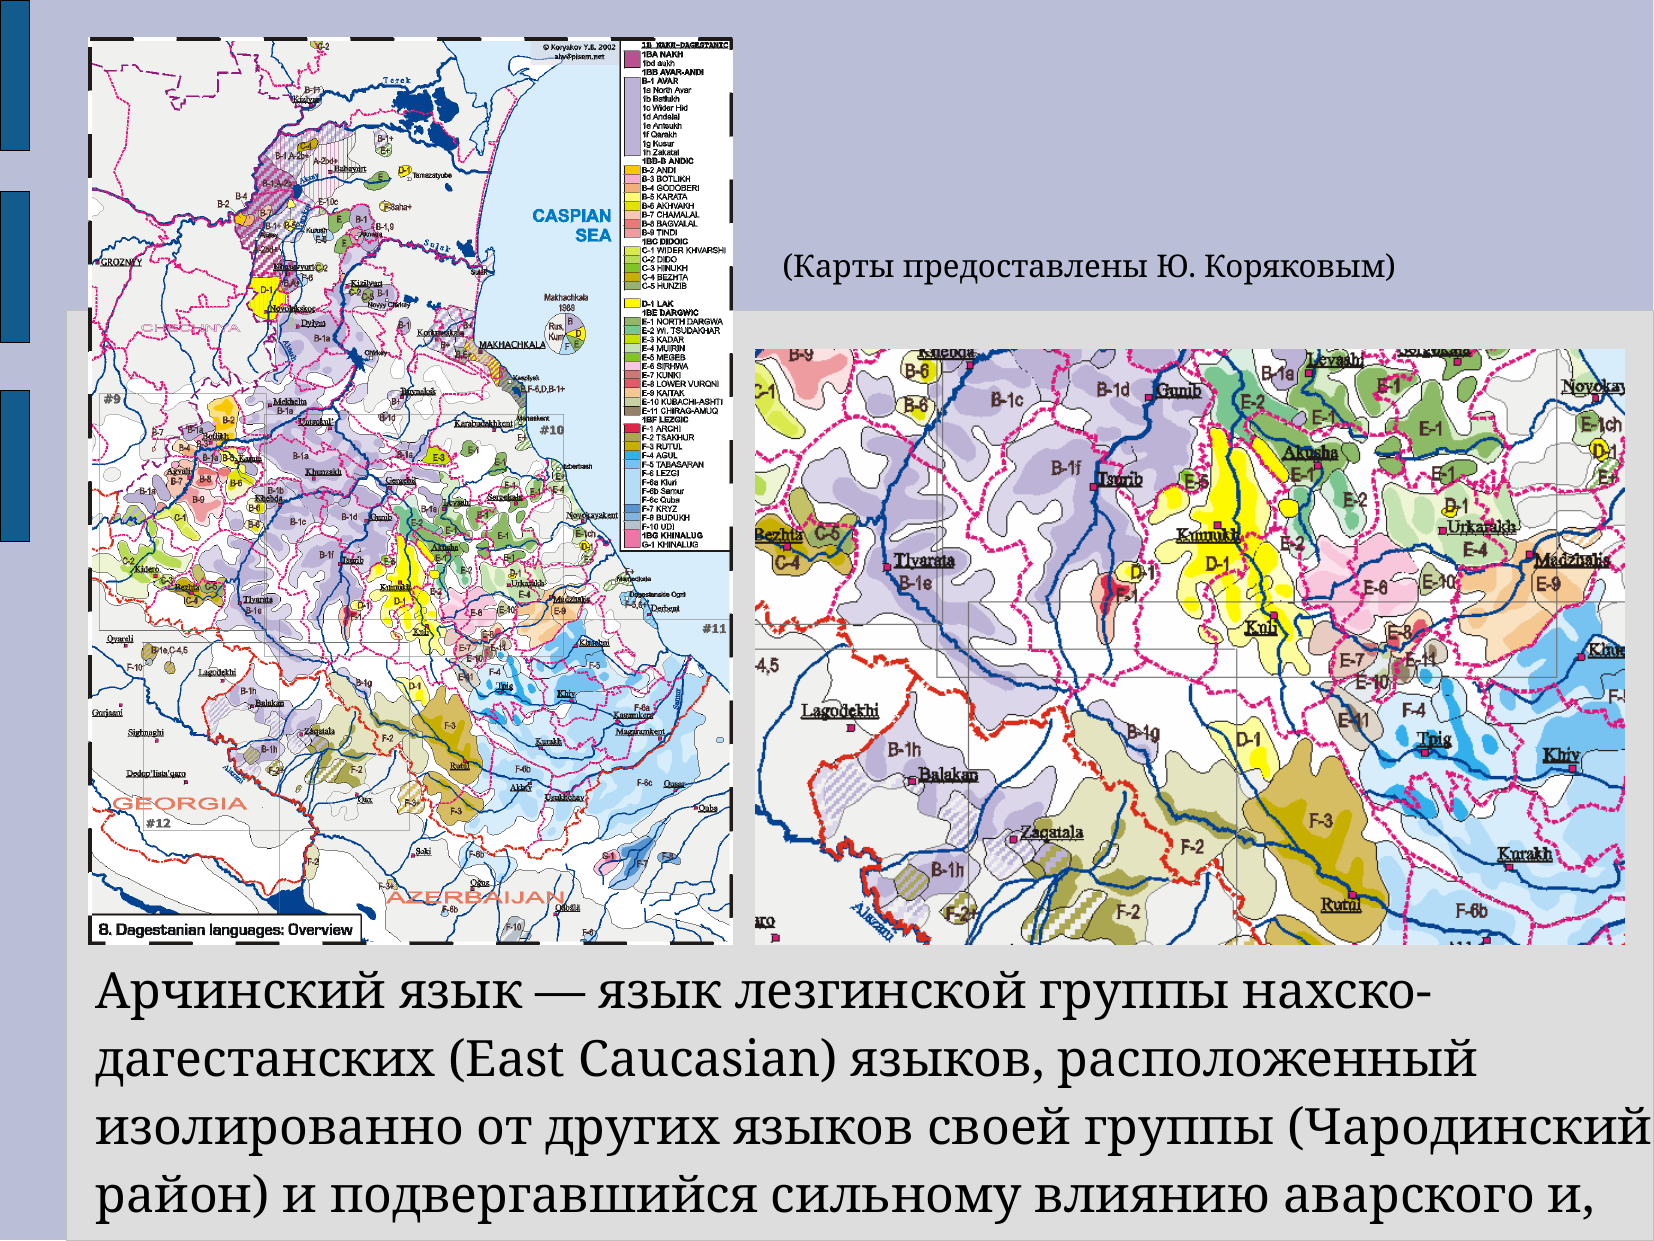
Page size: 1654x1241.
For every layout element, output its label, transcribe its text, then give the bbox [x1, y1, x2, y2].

text_box (Карты предоставлены Ю. Коряковым) [767, 236, 1595, 293]
picture [88, 37, 733, 945]
picture [755, 349, 1625, 945]
text_box Арчинский язык — язык лезгинской группы нахско-дагестанских (East Caucasian) языков, расположенный изолированно от других языков своей группы (Чародинский район) и подвергавшийся сильному влиянию аварского и, возможно, лакского языков. [80, 947, 1654, 1231]
